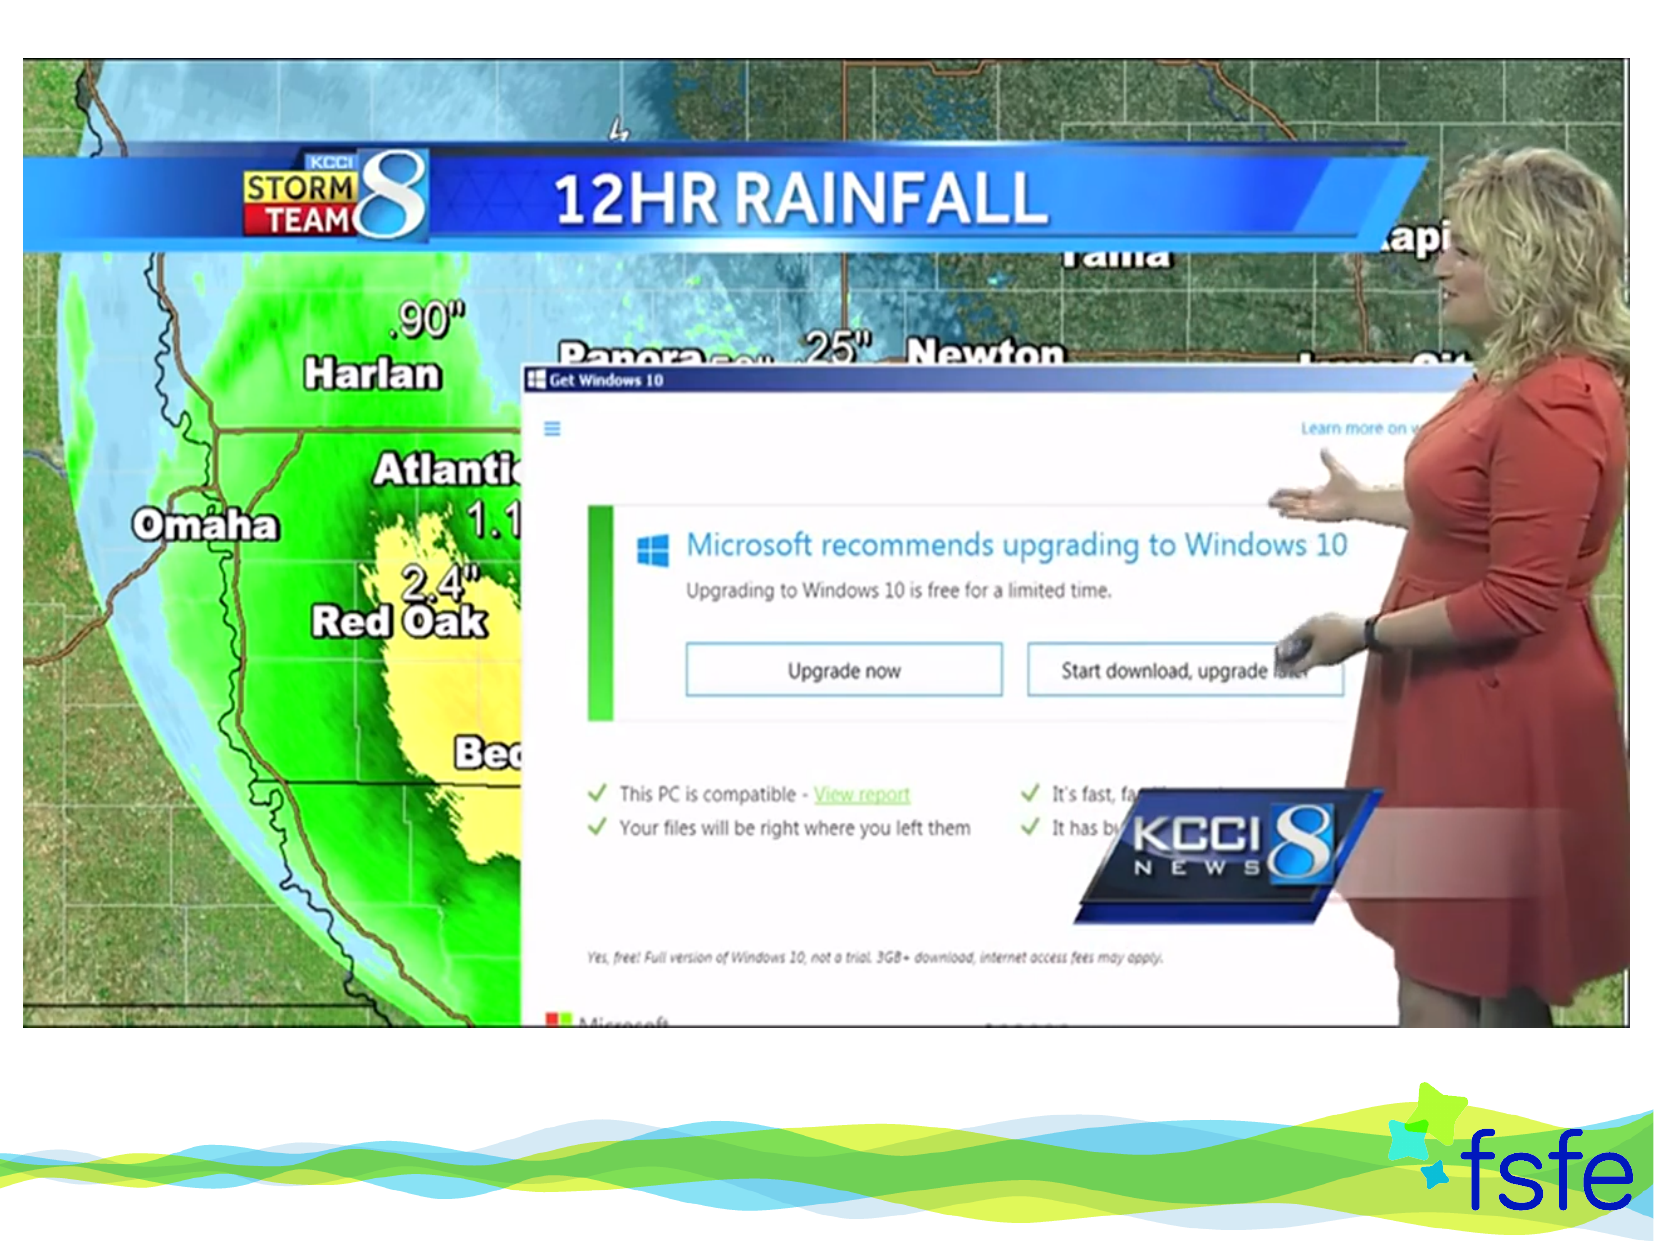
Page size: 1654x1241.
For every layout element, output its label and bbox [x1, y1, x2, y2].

picture [0, 1081, 1654, 1241]
picture [23, 58, 1630, 1028]
